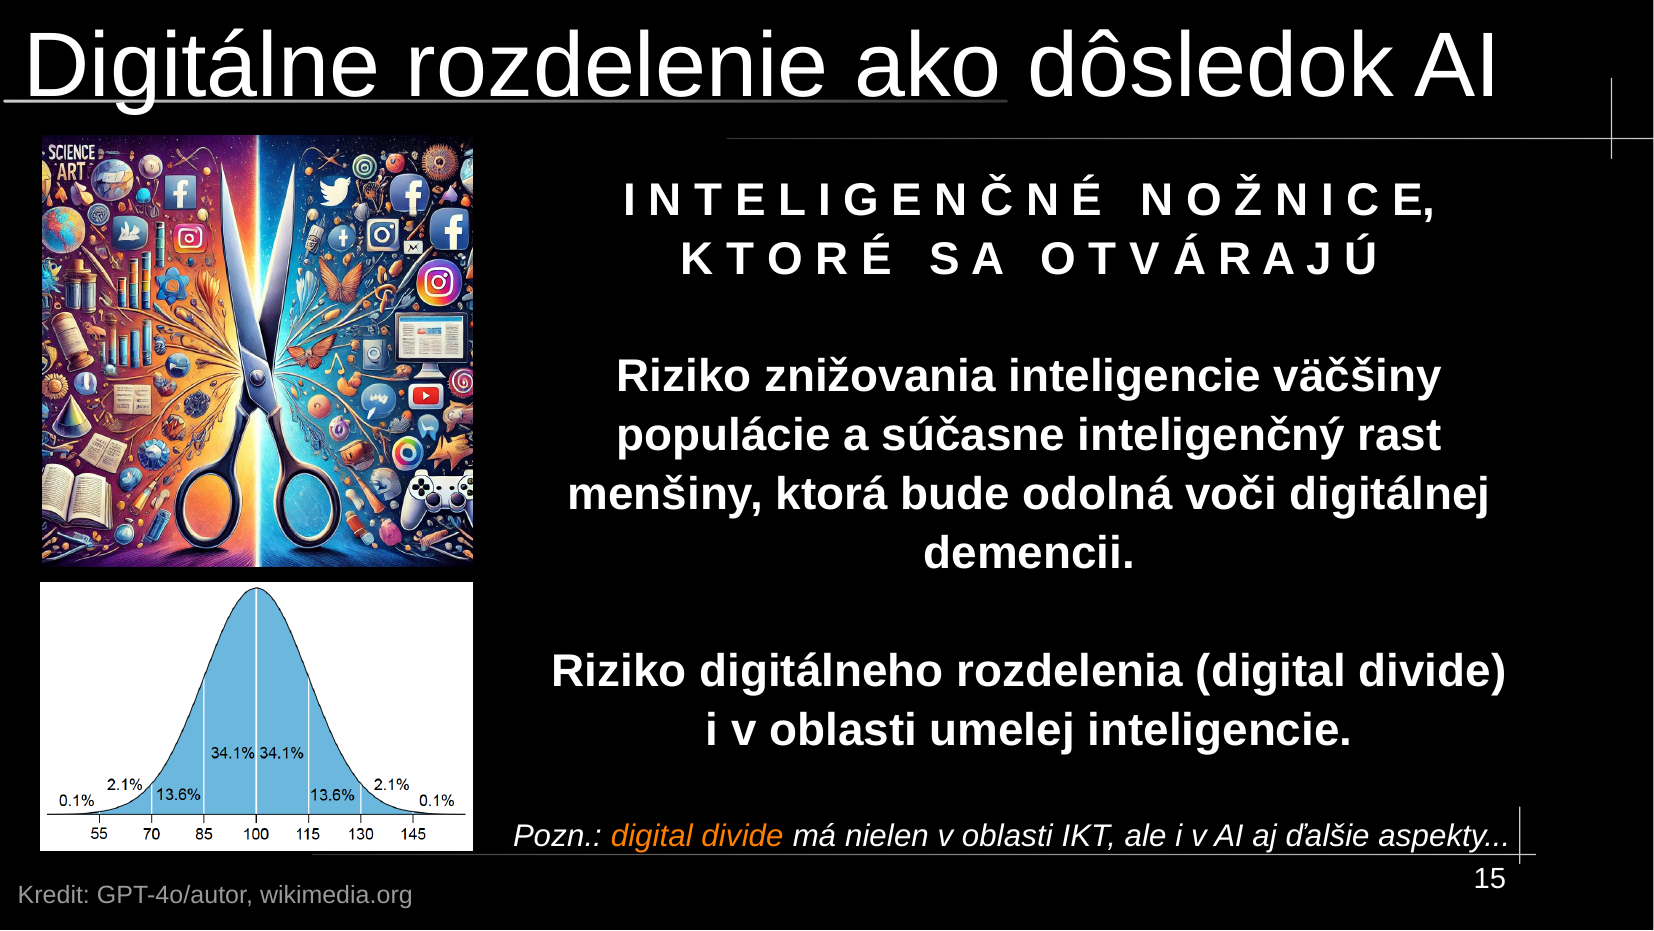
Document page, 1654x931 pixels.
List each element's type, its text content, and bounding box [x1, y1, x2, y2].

title Pozn.: digital divide má nielen v oblasti IKT, ale i v AI aj ďalšie aspekty... [295, 803, 1512, 869]
title I N T E L I G E N Č N É N O Ž N I C E, K T O R É S A O T V Á R A J Ú Riziko znižovania inteligencie väčšiny populácie a súčasne inteligenčný rast menšiny, ktorá bude odolná voči digitálnej demencii. Riziko digitálneho rozdelenia (digital divide) i v oblasti umelej inteligencie. [523, 153, 1536, 768]
title Digitálne rozdelenie ako dôsledok AI [23, 11, 1589, 119]
title Kredit: GPT-4o/autor, wikimedia.org [17, 862, 1235, 928]
picture [42, 135, 473, 567]
picture [40, 582, 473, 851]
